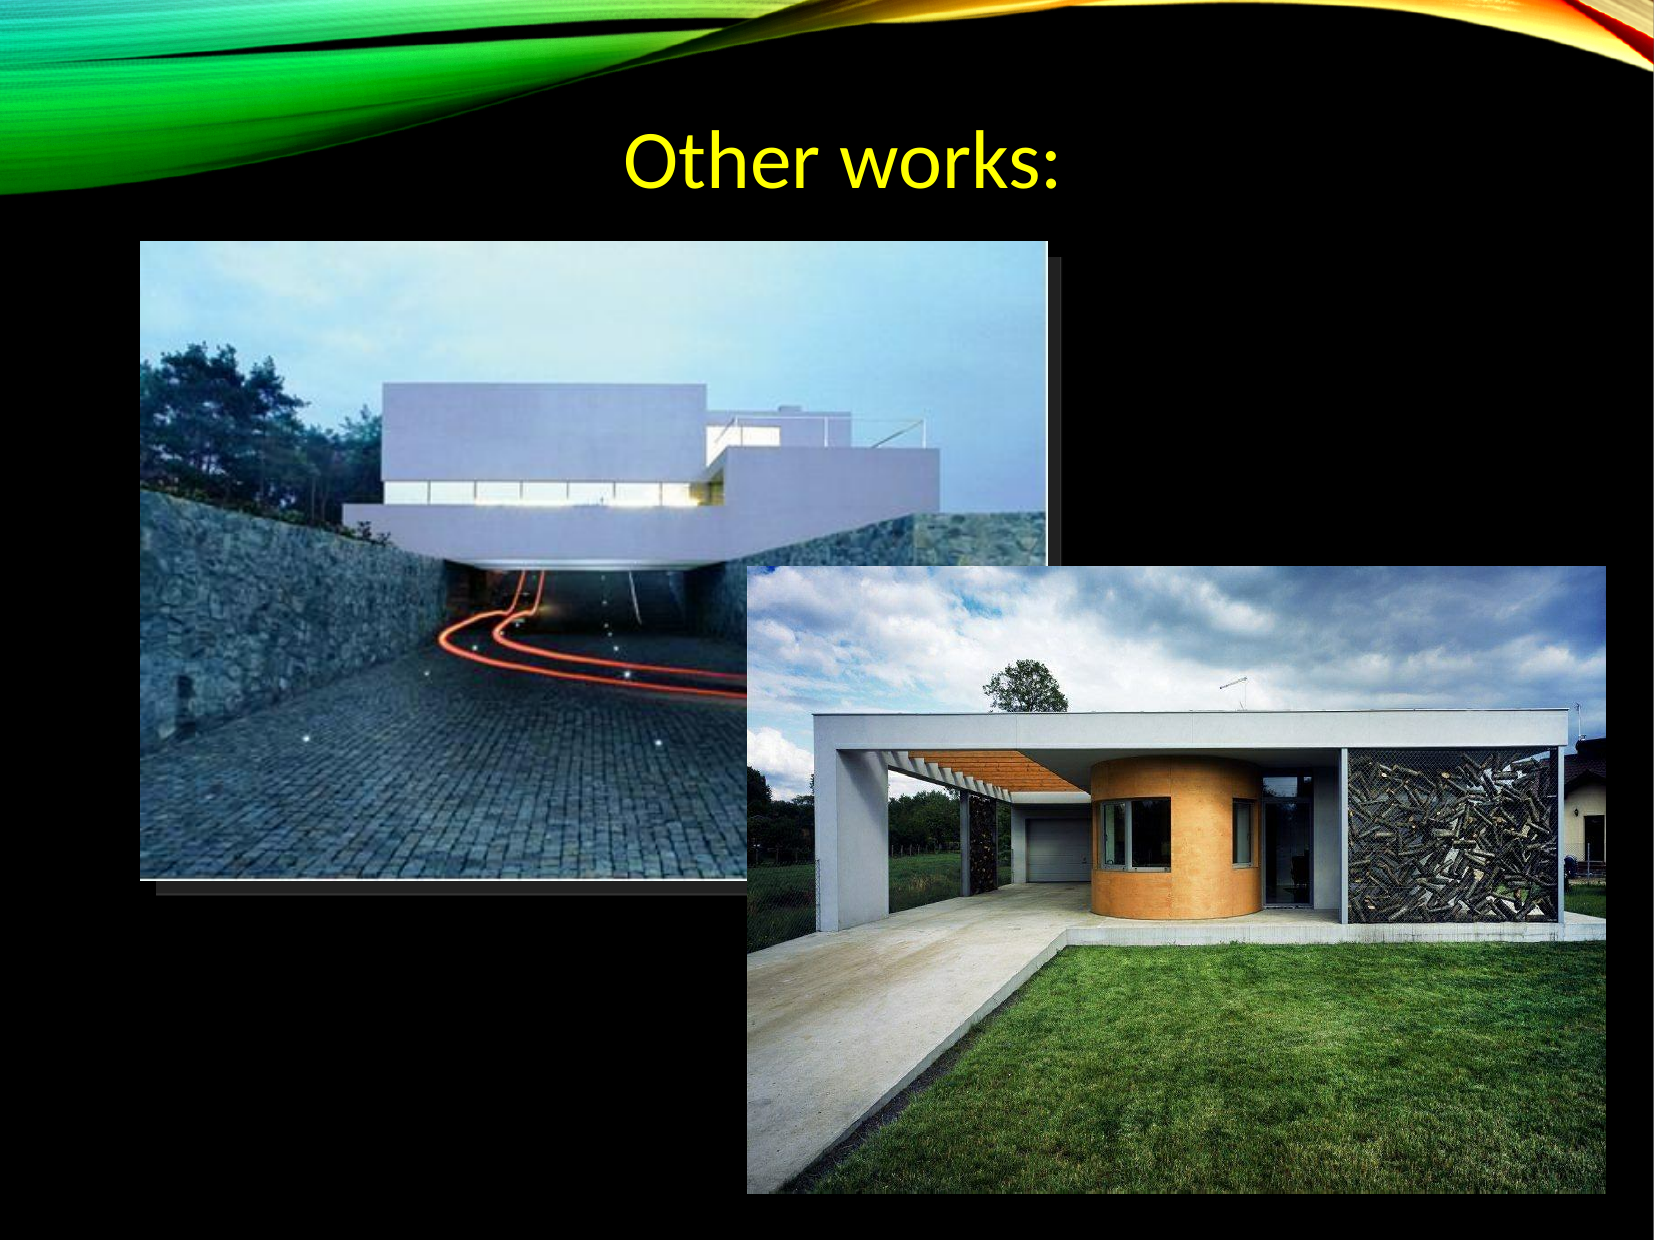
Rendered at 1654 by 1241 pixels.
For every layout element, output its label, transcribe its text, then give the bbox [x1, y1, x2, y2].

picture [140, 241, 1606, 1194]
text_box Other works: [140, 97, 1547, 214]
